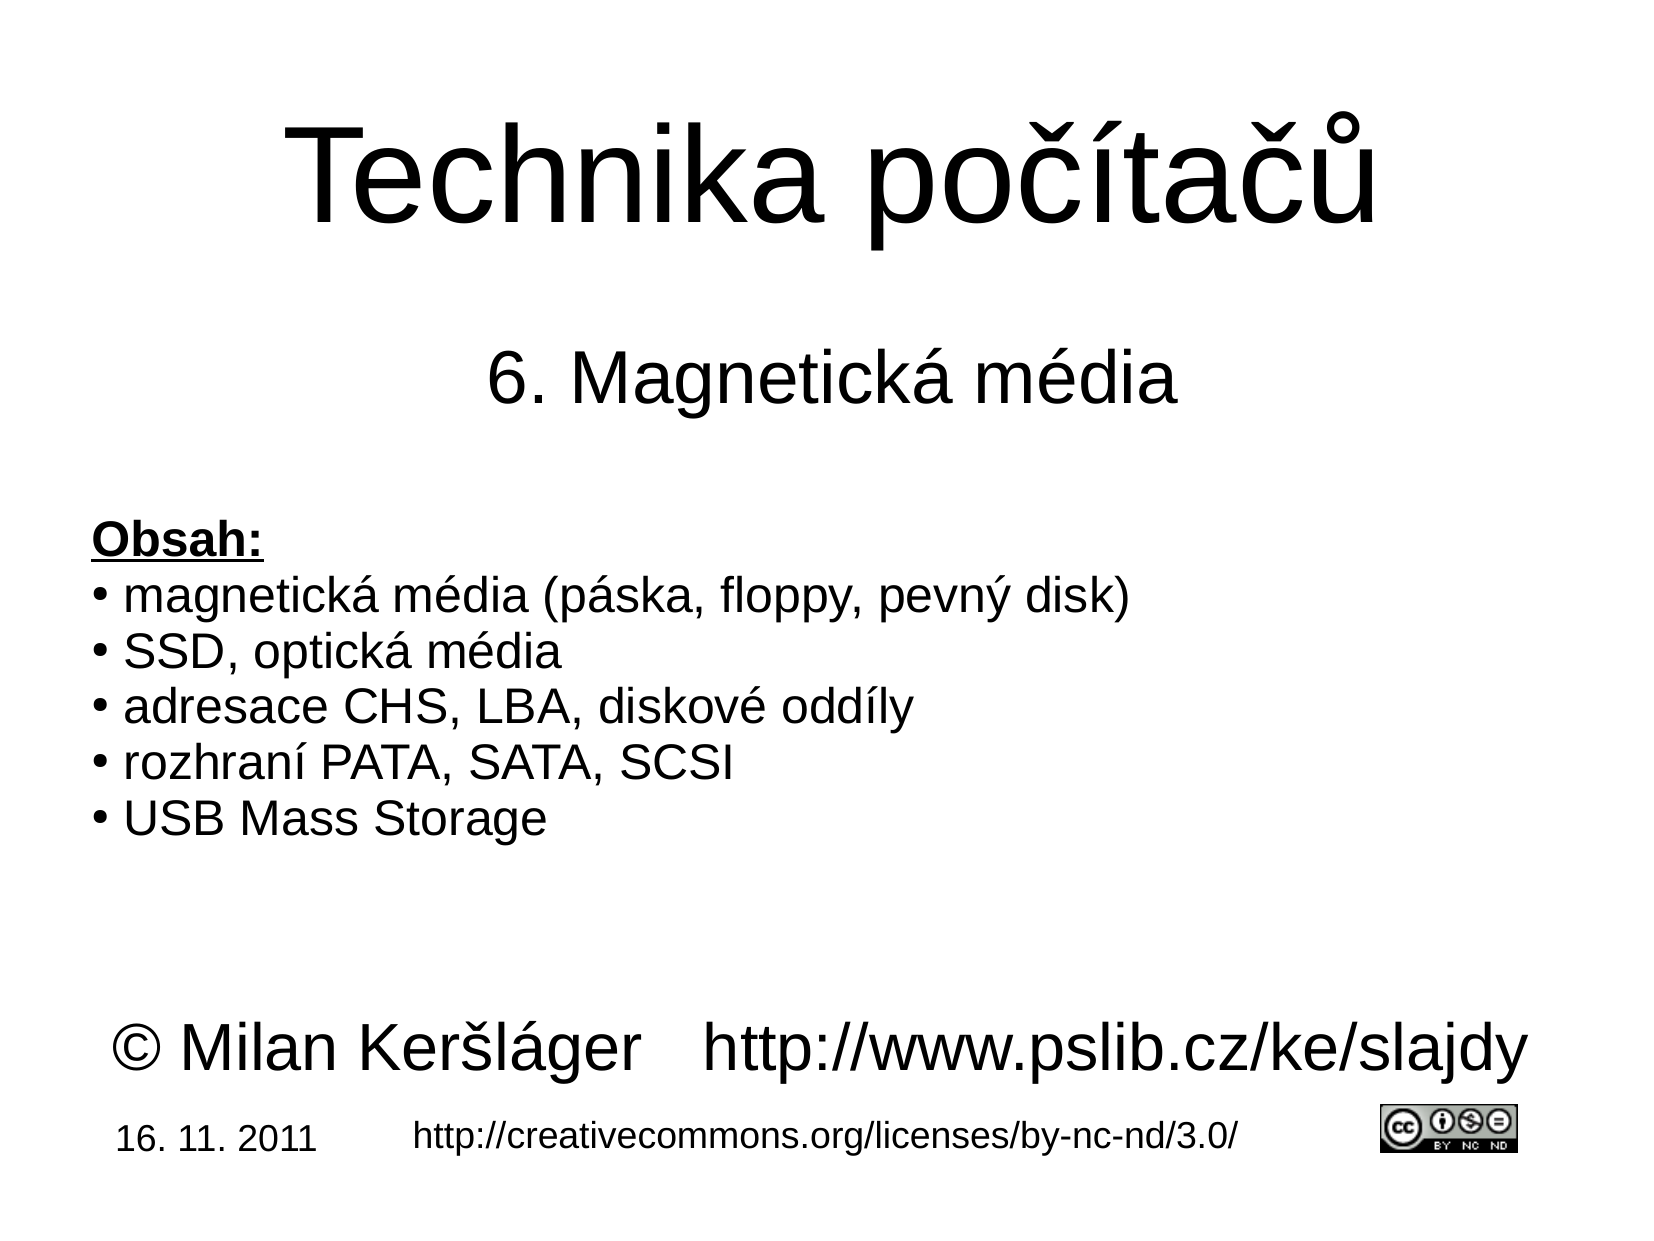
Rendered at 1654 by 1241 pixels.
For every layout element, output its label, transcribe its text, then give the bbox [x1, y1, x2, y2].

list © Milan Keršláger http://www.pslib.cz/ke/slajdy [76, 1009, 1565, 1087]
title Technika počítačů 6. Magnetická média [88, 56, 1577, 461]
text_box 16.11.2011 [100, 1110, 337, 1168]
text_box Obsah: magnetická média (páska, floppy, pevný disk) SSD, optická média adresace CHS, LBA, diskové oddíly rozhraní PATA, SATA, SCSI USB Mass Storage [76, 503, 1583, 854]
text_box http://creativecommons.org/licenses/by-nc-nd/3.0/ [339, 1107, 1313, 1165]
picture [1380, 1104, 1518, 1153]
